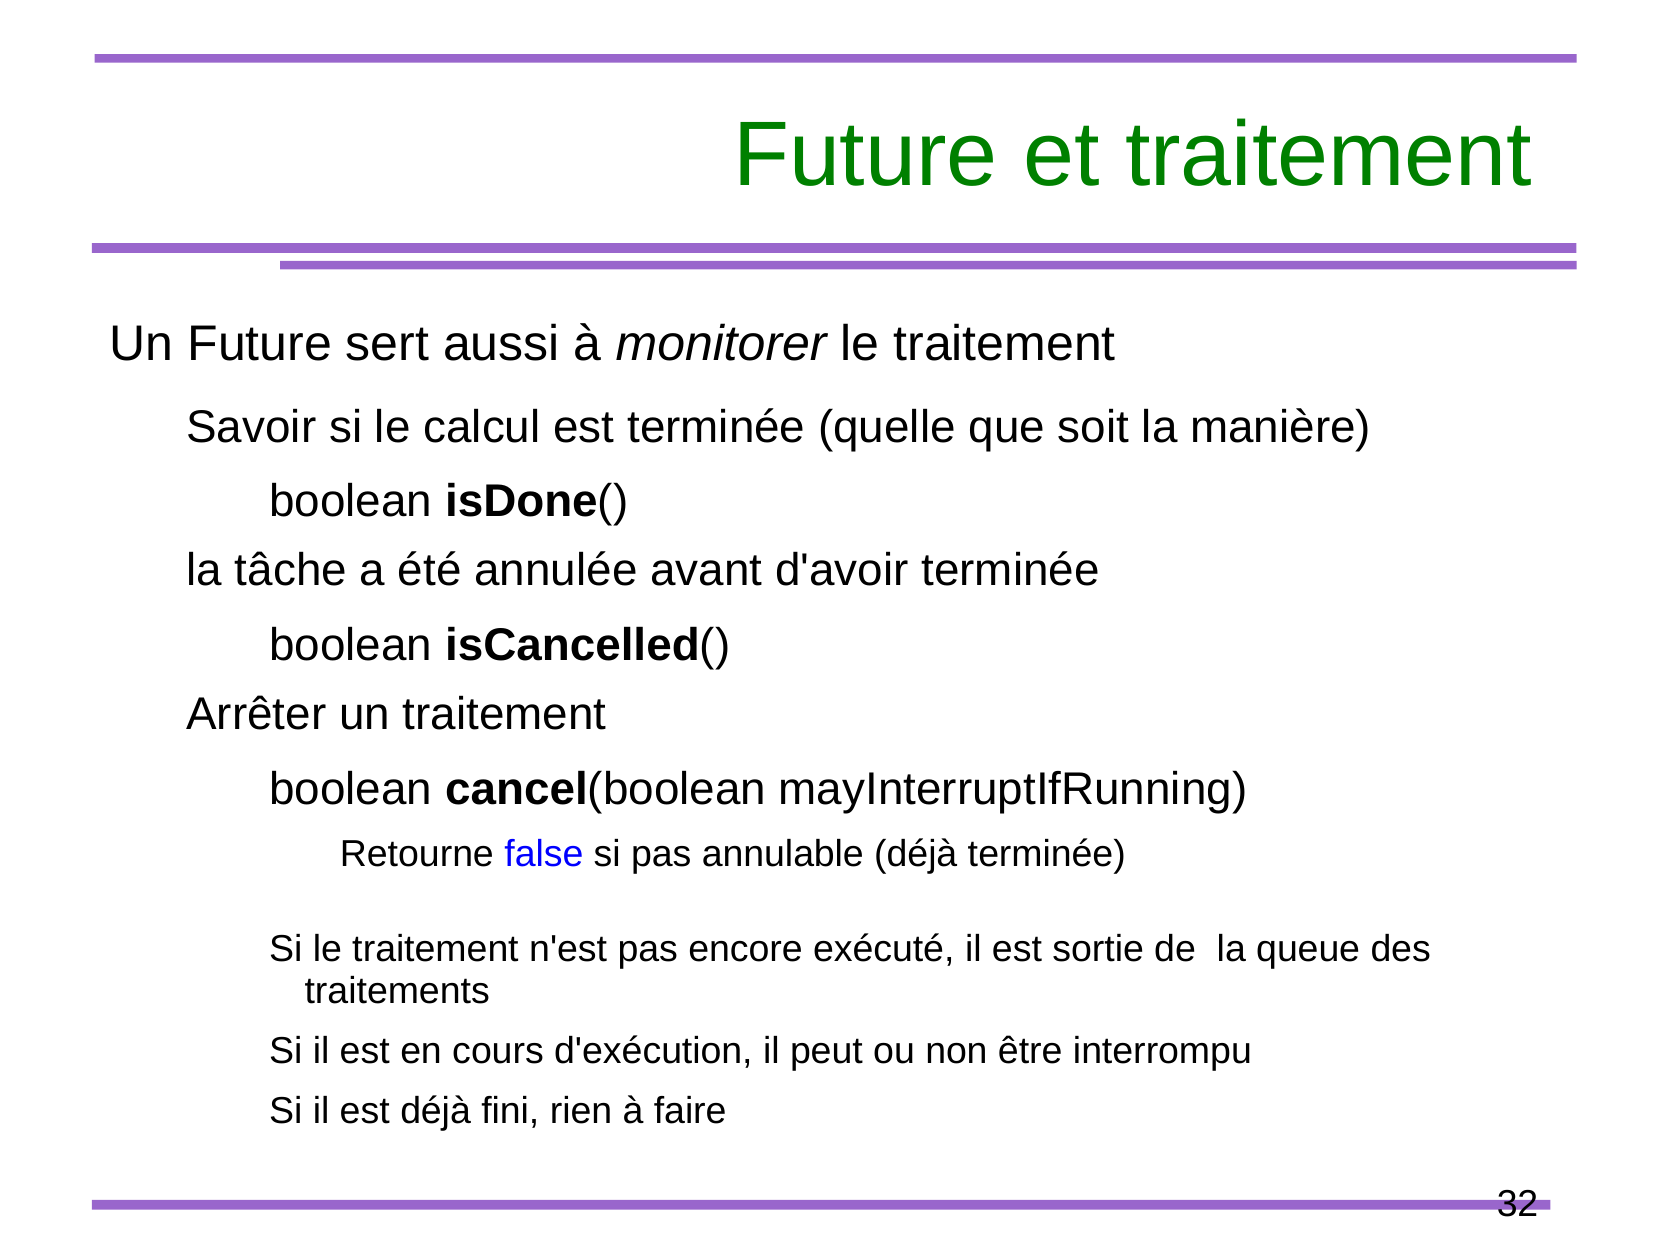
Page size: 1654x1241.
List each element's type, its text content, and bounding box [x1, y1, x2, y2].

title Future et traitement [121, 49, 1534, 257]
list Un Future sert aussi à monitorer le traitement Savoir si le calcul est terminée (quelle que soit la manière) boolean isDone() la tâche a été annulée avant d'avoir terminée boolean isCancelled() Arrêter un traitement boolean cancel(boolean mayInterruptIfRunning) Retourne false si pas annulable (déjà terminée) Si le traitement n'est pas encore exécuté, il est sortie de la queue des traitements Si il est en cours d'exécution, il peut ou non être interrompu Si il est déjà fini, rien à faire [92, 315, 1563, 1241]
